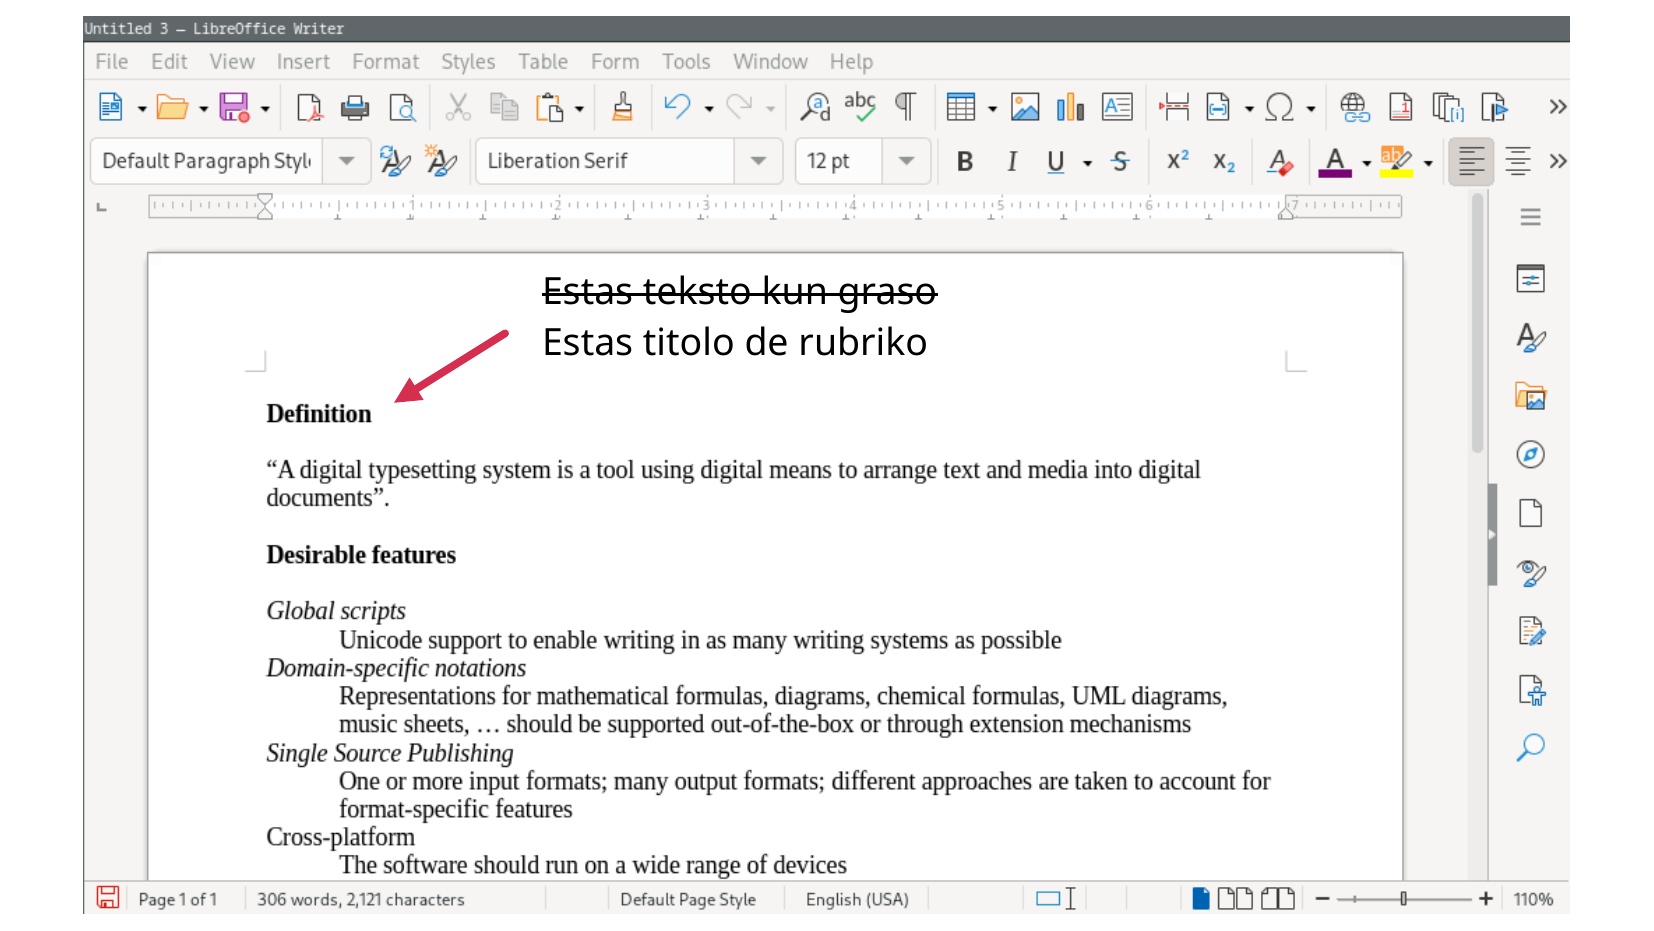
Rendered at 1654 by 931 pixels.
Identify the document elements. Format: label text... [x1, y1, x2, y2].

picture [83, 16, 1570, 914]
text_box Estas teksto kun graso Estas titolo de rubriko [527, 256, 979, 367]
